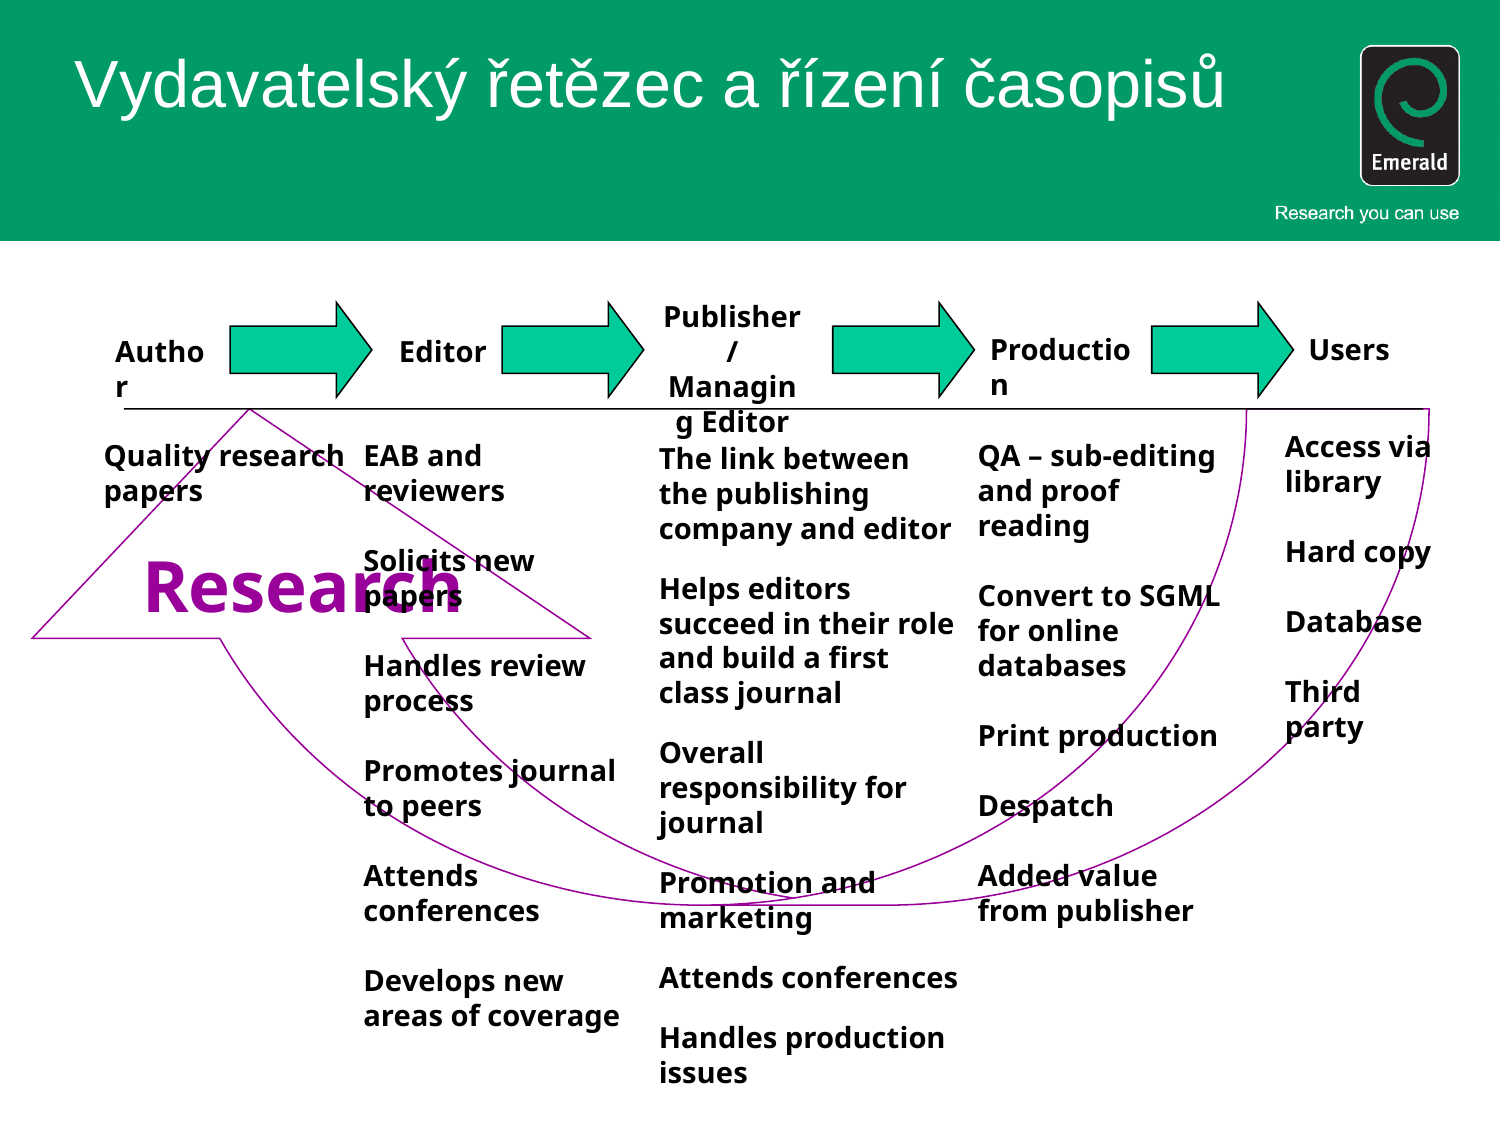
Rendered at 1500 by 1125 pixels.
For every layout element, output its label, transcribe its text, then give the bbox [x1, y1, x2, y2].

text_box Research [123, 534, 348, 635]
text_box Quality research papers [88, 429, 348, 515]
text_box Editor [383, 326, 514, 377]
text_box Publisher/ Managing Editor [643, 290, 821, 408]
text_box Author [100, 326, 231, 377]
text_box Access via library Hard copy Database Third party [1269, 420, 1459, 716]
title Vydavatelský řetězec a řízení časopisů [74, 49, 1235, 237]
text_box QA – sub-editing and proof reading Convert to SGML for online databases Print production Despatch Added value from publisher [962, 429, 1247, 899]
text_box The link between the publishing company and editor Helps editors succeed in their role and build a first class journal Overall responsibility for journal Promotion and marketing Attends conferences Handles production issues [643, 432, 975, 1062]
text_box Users [1293, 323, 1424, 374]
text_box EAB and reviewers Solicits new papers Handles review process Promotes journal to peers Attends conferences Develops new areas of coverage [348, 429, 644, 969]
text_box Production [974, 323, 1164, 374]
